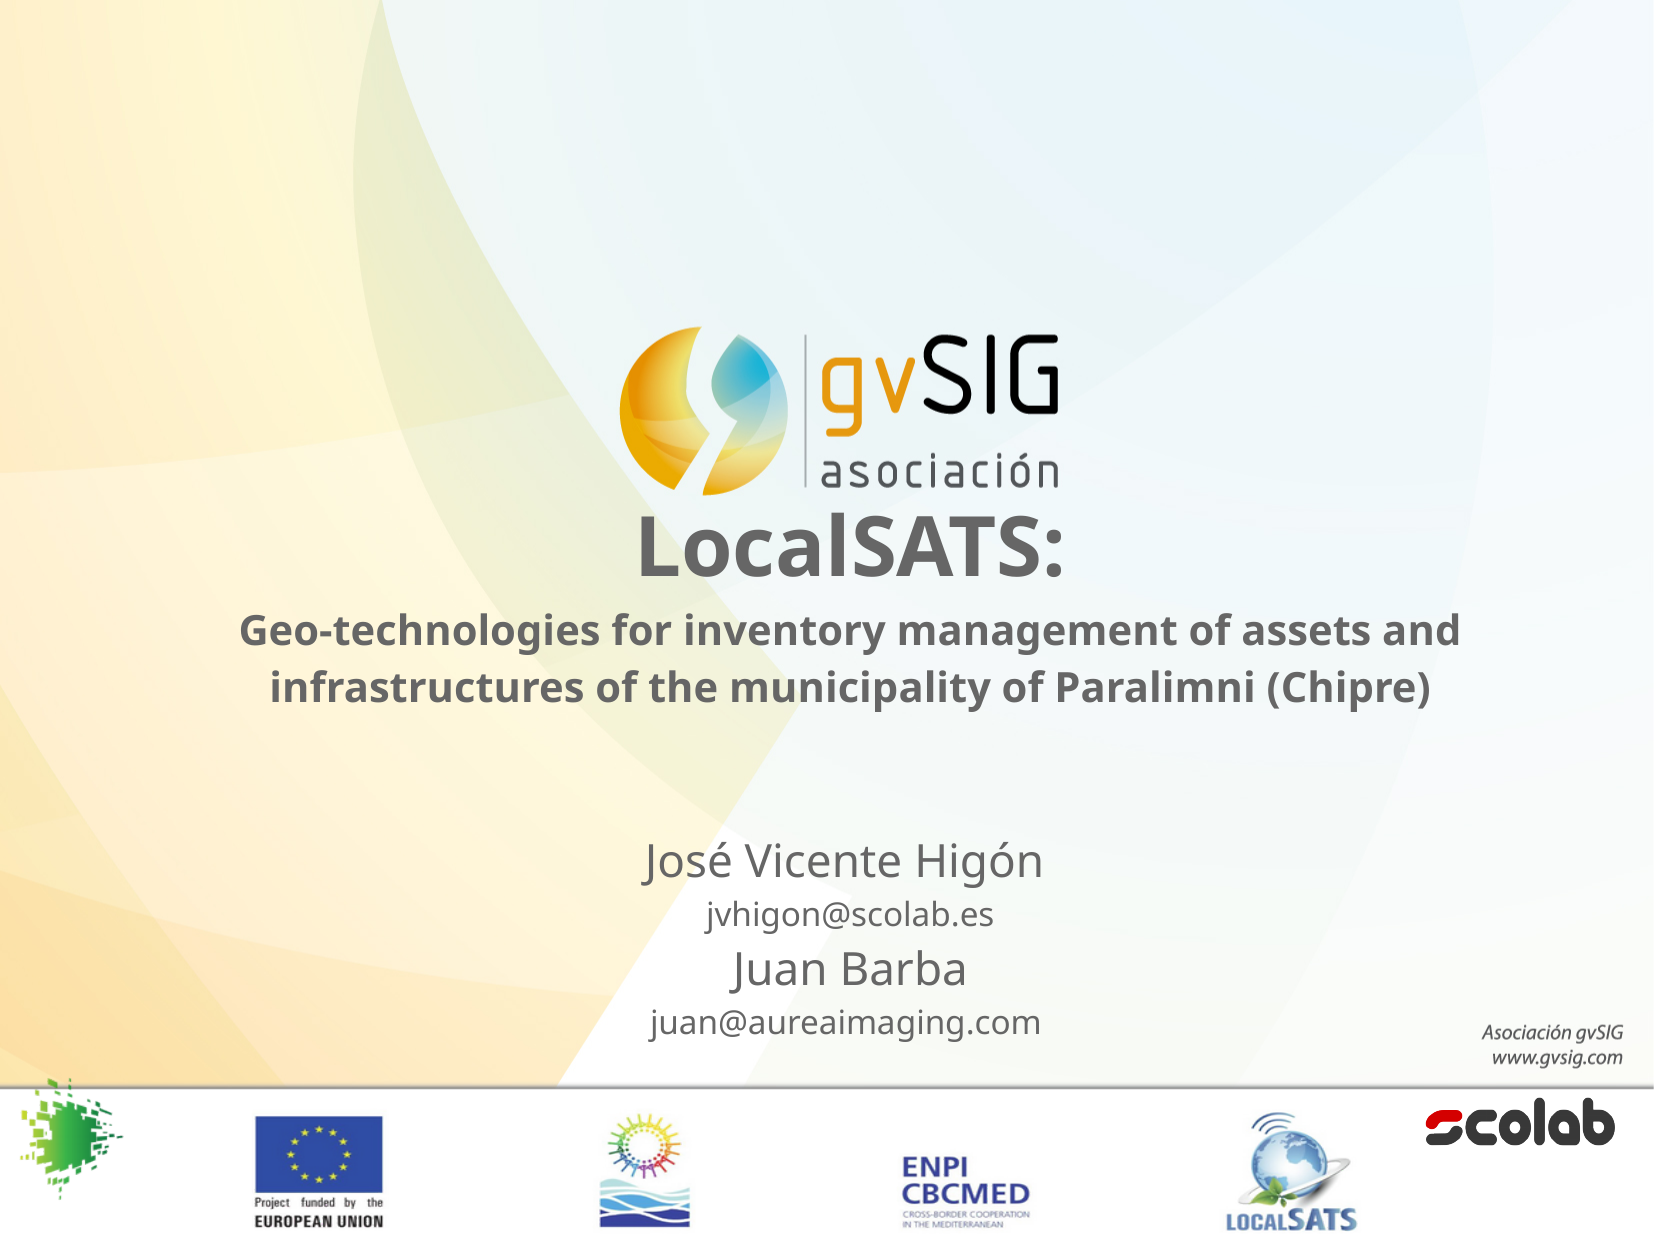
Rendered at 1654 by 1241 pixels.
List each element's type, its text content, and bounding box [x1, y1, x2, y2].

title LocalSATS: Geo-technologies for inventory management of assets and infrastructures of the municipality of Paralimni (Chipre) José Vicente Higón jvhigon@scolab.es Juan Barba juan@aureaimaging.com [135, 526, 1565, 1005]
picture [0, 0, 1654, 1241]
